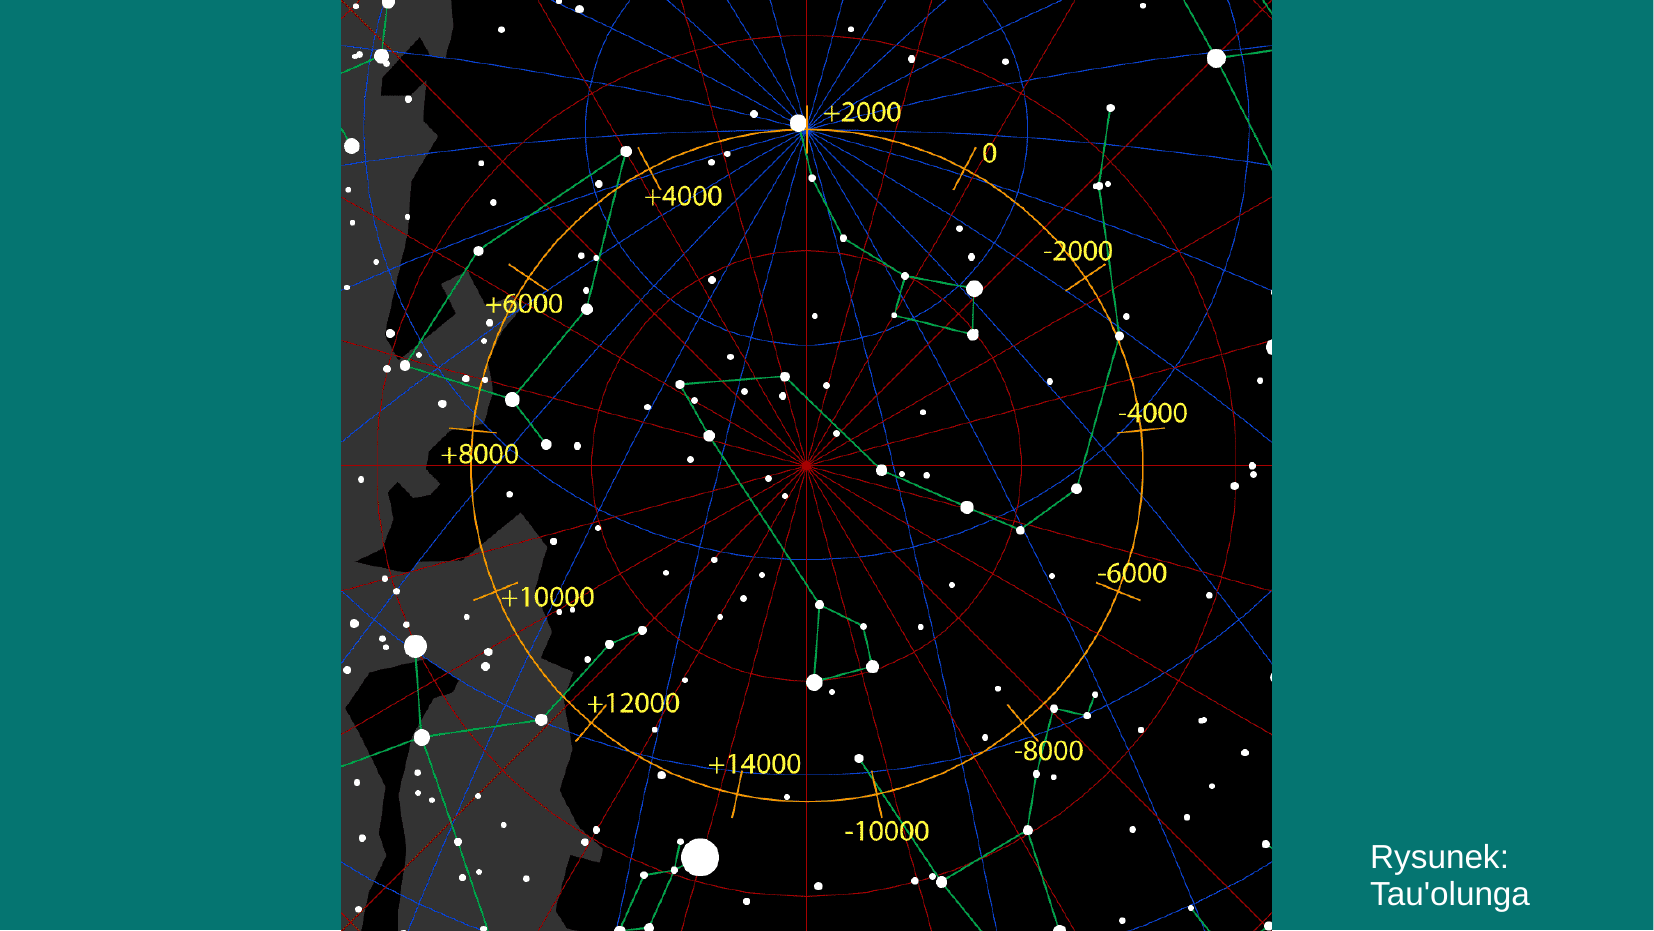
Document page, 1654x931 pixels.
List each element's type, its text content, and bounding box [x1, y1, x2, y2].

text_box Rysunek: Tau'olunga [1355, 831, 1546, 920]
picture [341, 0, 1272, 931]
